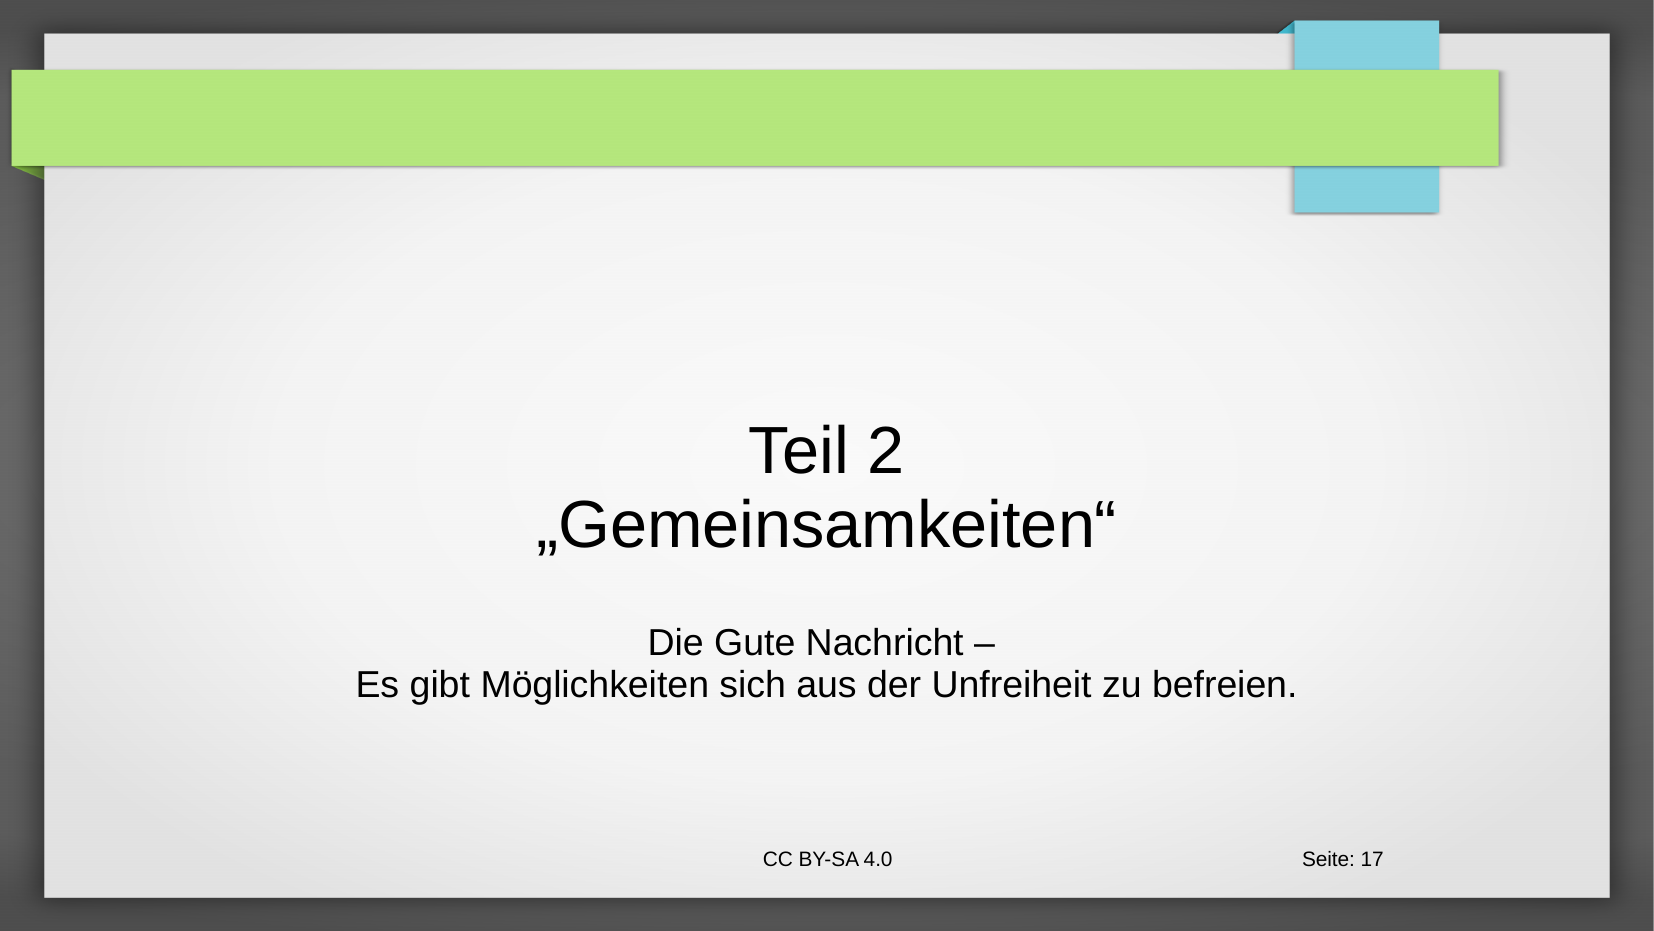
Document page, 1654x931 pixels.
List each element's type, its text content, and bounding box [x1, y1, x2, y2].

text_box Die Gute Nachricht – Es gibt Möglichkeiten sich aus der Unfreiheit zu befreien. [118, 614, 1536, 755]
picture [0, 0, 1654, 931]
subtitle Teil 2 „Gemeinsamkeiten“ [82, 217, 1571, 758]
